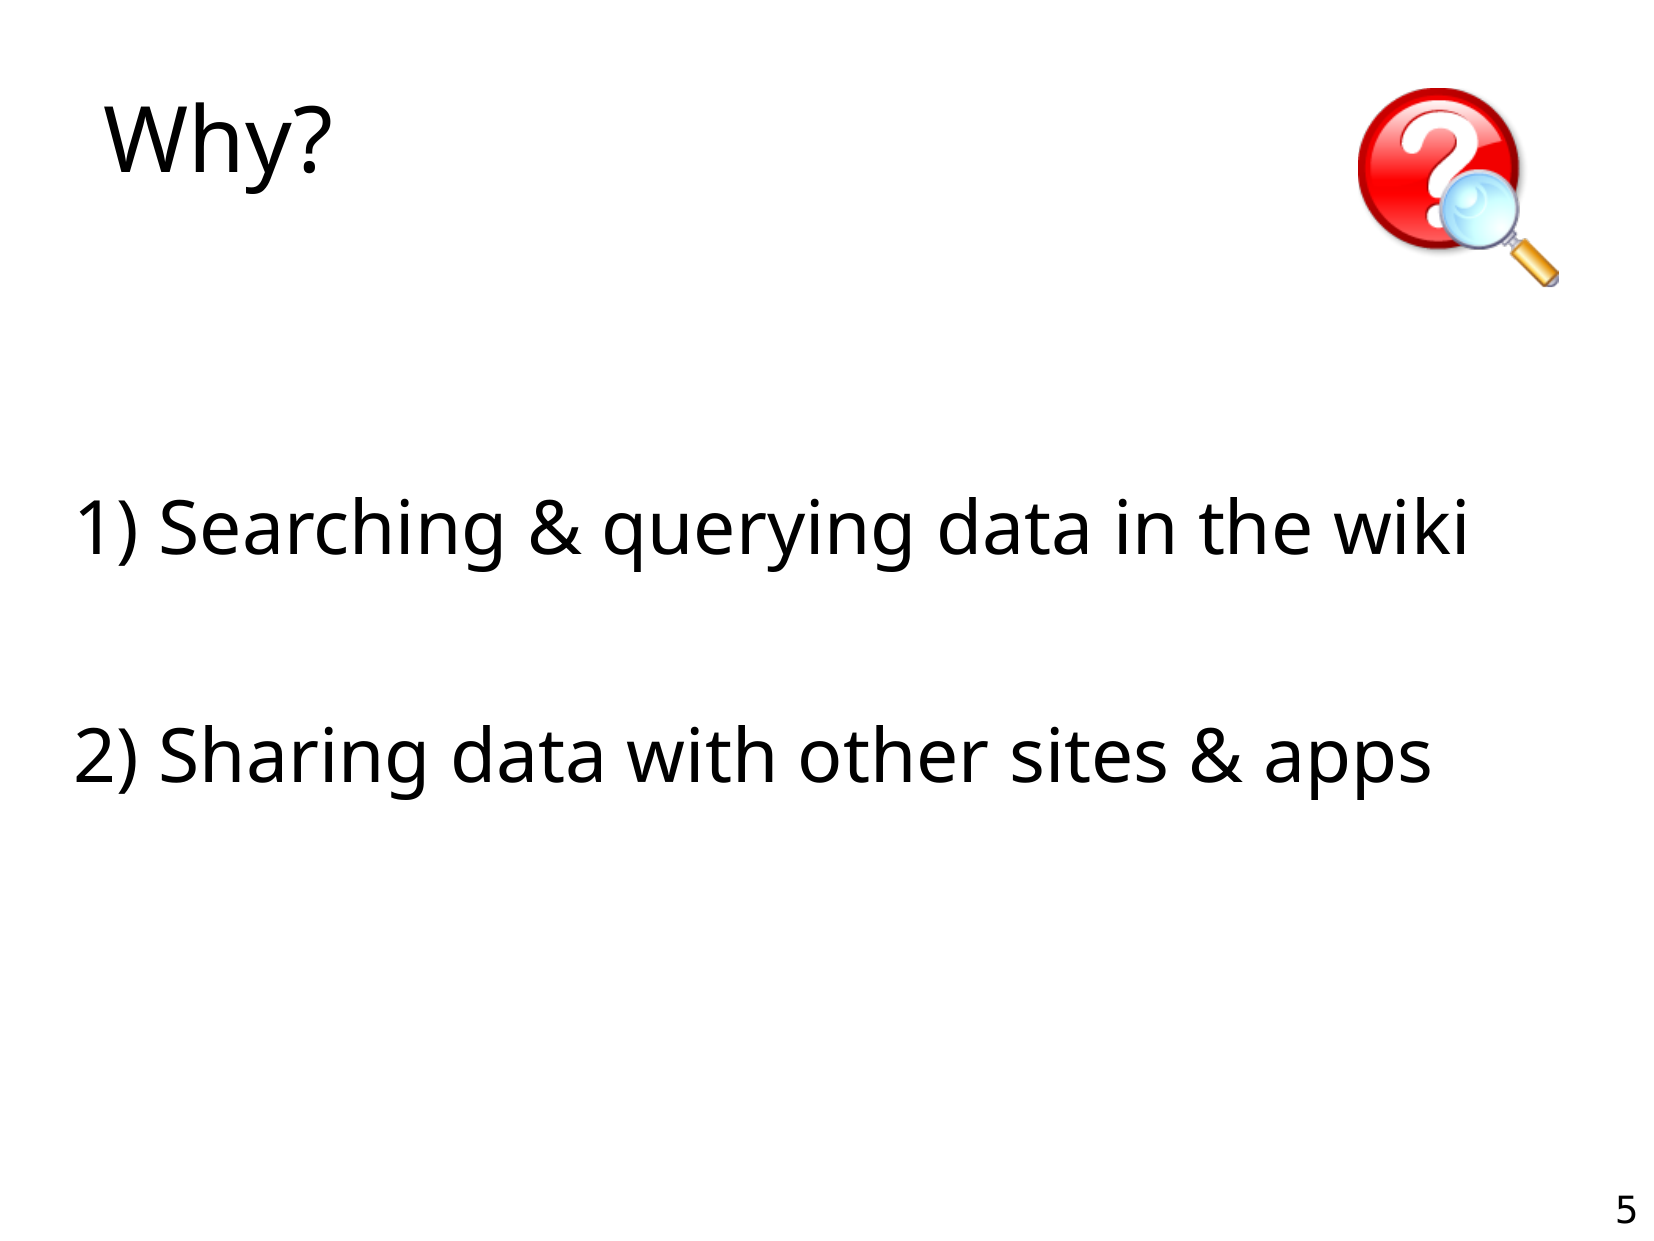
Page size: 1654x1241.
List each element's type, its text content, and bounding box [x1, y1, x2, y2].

text_box Why? [88, 67, 1595, 189]
picture [1358, 88, 1559, 289]
text_box 5 [1535, 1181, 1654, 1241]
text_box Searching & querying data in the wiki Sharing data with other sites & apps [59, 466, 1625, 767]
